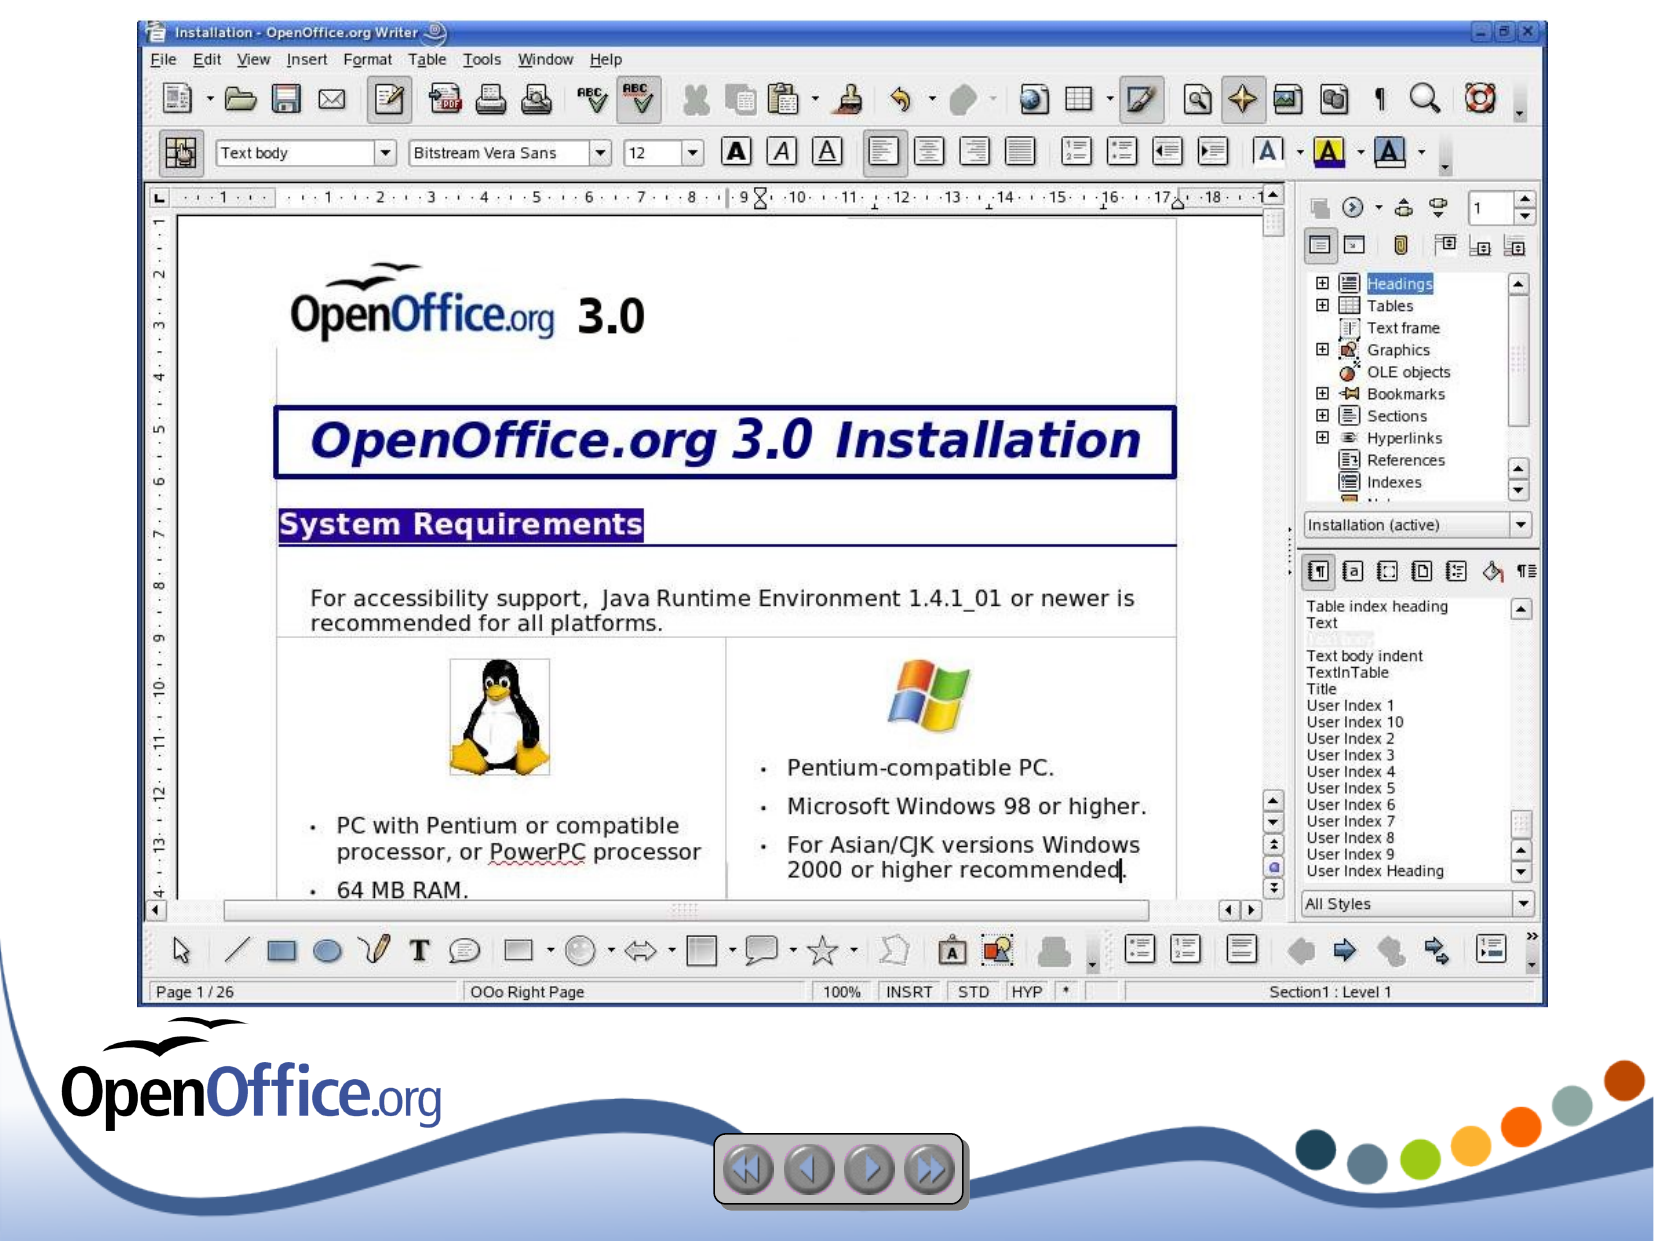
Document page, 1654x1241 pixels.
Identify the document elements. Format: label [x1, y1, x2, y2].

text_box [714, 1133, 963, 1204]
picture [0, 18, 1654, 1241]
